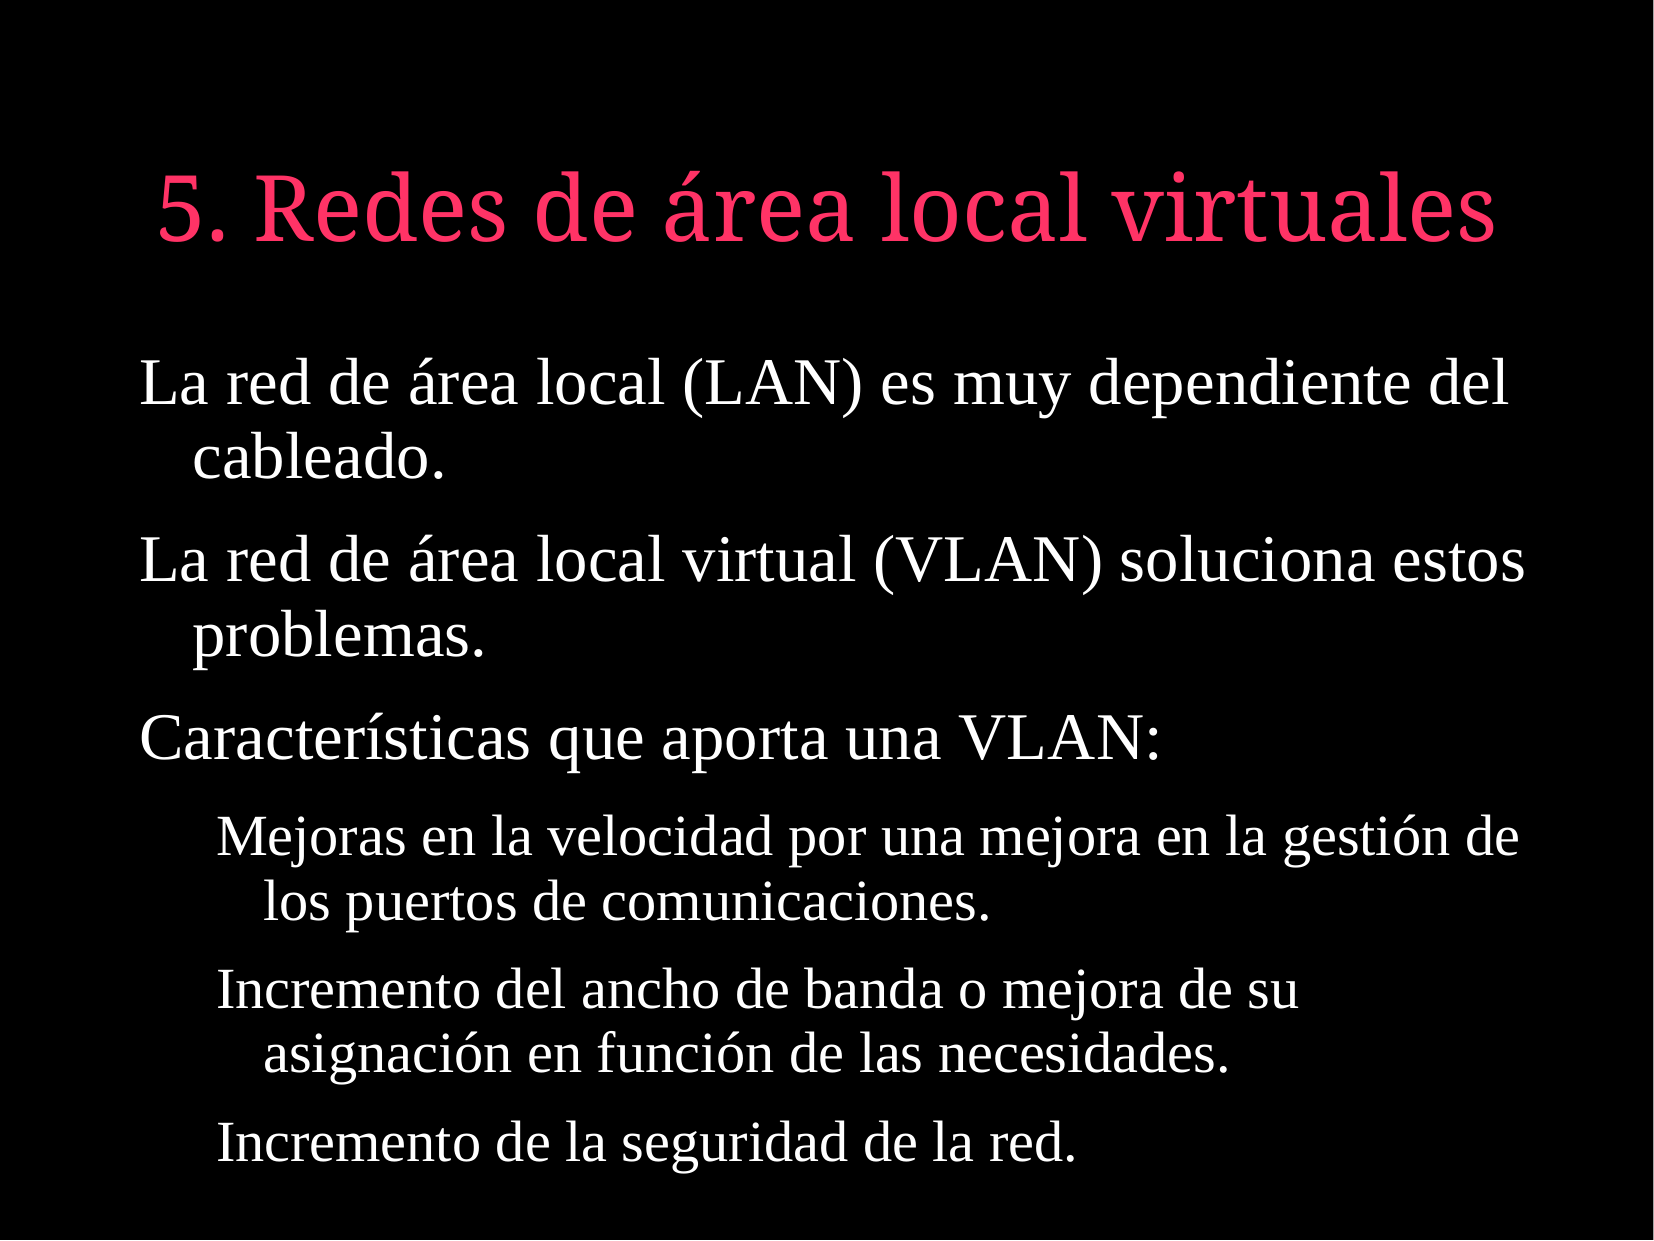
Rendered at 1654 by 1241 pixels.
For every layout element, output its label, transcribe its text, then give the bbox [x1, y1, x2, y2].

title 5. Redes de área local virtuales [121, 102, 1534, 311]
list La red de área local (LAN) es muy dependiente del cableado. La red de área local virtual (VLAN) soluciona estos problemas. Características que aporta una VLAN: Mejoras en la velocidad por una mejora en la gestión de los puertos de comunicaciones. Incremento del ancho de banda o mejora de su asignación en función de las necesidades. Incremento de la seguridad de la red. [121, 344, 1534, 1179]
